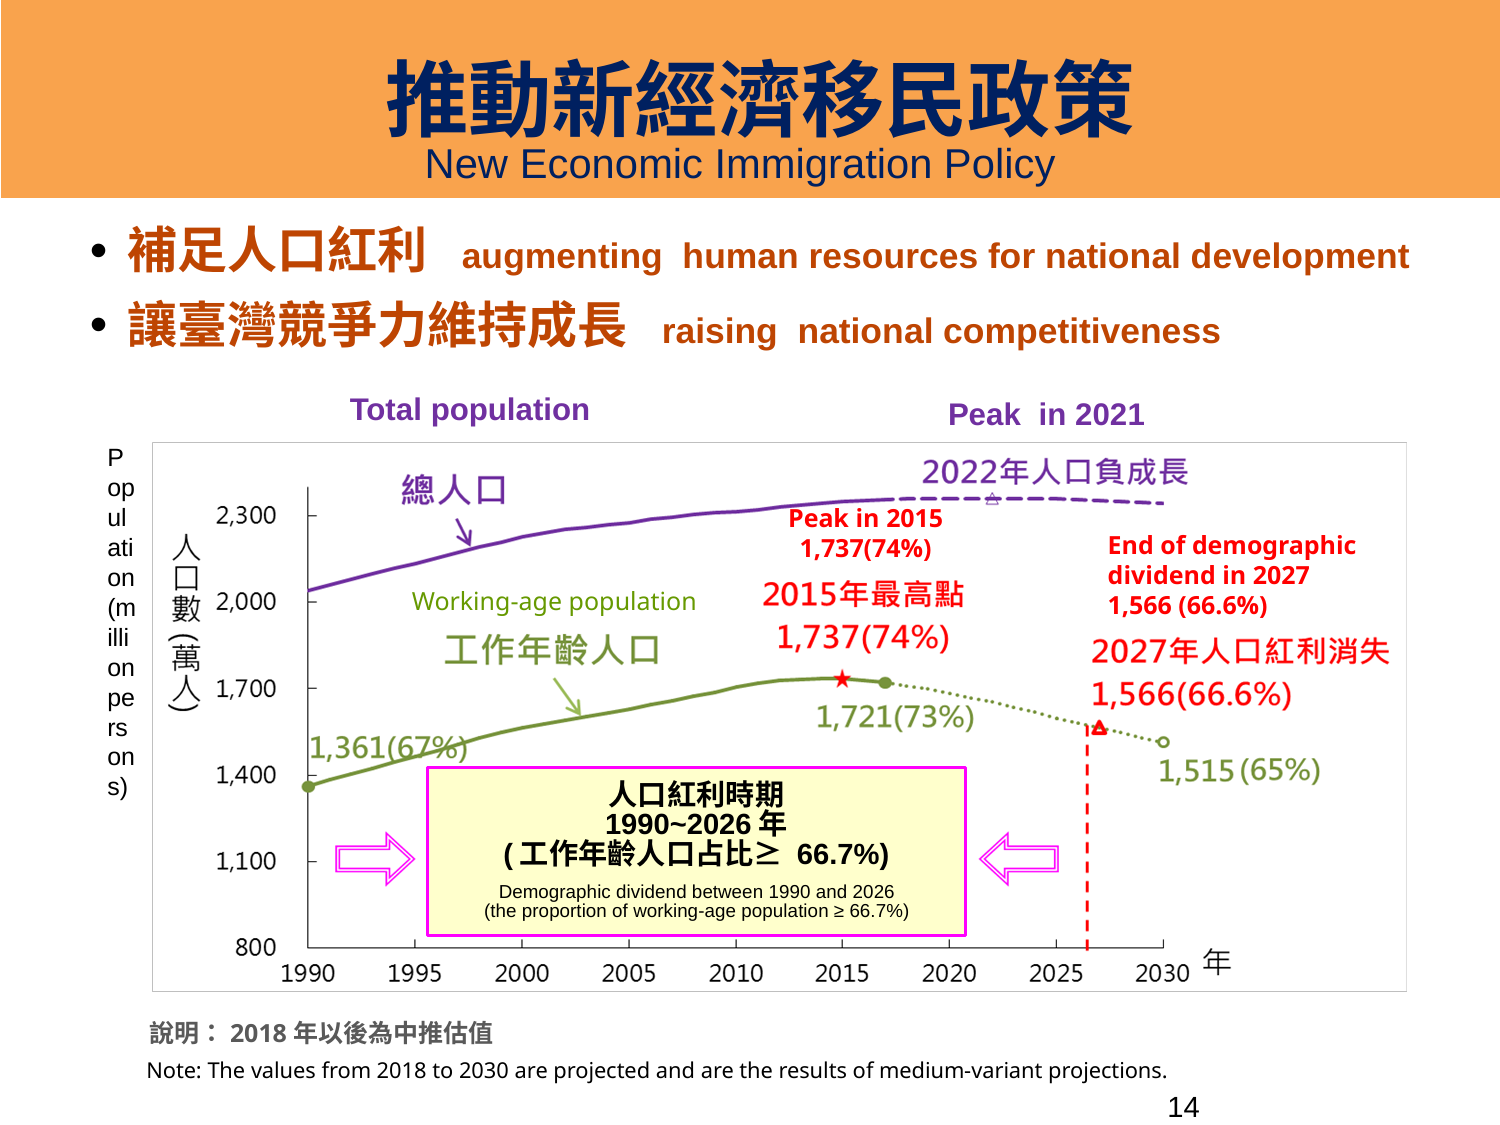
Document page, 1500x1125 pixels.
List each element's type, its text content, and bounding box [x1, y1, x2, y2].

text_box Peak in 2021 [947, 394, 1147, 432]
picture [152, 442, 1407, 992]
text_box New Economic Immigration Policy [410, 130, 1071, 195]
text_box 人口紅利時期 1990~2026年 (工作年齡人口占比≥ 66.7%) Demographic dividend between 1990 and 2026 (the proportion of working-age population ≥ 66.7%) [427, 767, 966, 936]
text_box Note: The values from 2018 to 2030 are projected and are the results of medium-variant projections. [131, 1049, 1389, 1090]
text_box [1, 0, 1500, 198]
text_box Population (million persons) [92, 433, 153, 858]
text_box 推動新經濟移民政策 [302, 51, 1218, 142]
text_box 說明：2018年以後為中推估值 [84, 1010, 580, 1055]
text_box Working-age population [396, 577, 734, 624]
list 補足人口紅利 augmenting human resources for national development 讓臺灣競爭力維持成長 raising national competitiveness [74, 218, 1433, 364]
text_box Total population [334, 381, 616, 435]
text_box Peak in 2015 1,737(74%) [735, 502, 997, 564]
text_box End of demographic dividend in 2027 1,566 (66.6%) [1107, 529, 1374, 621]
